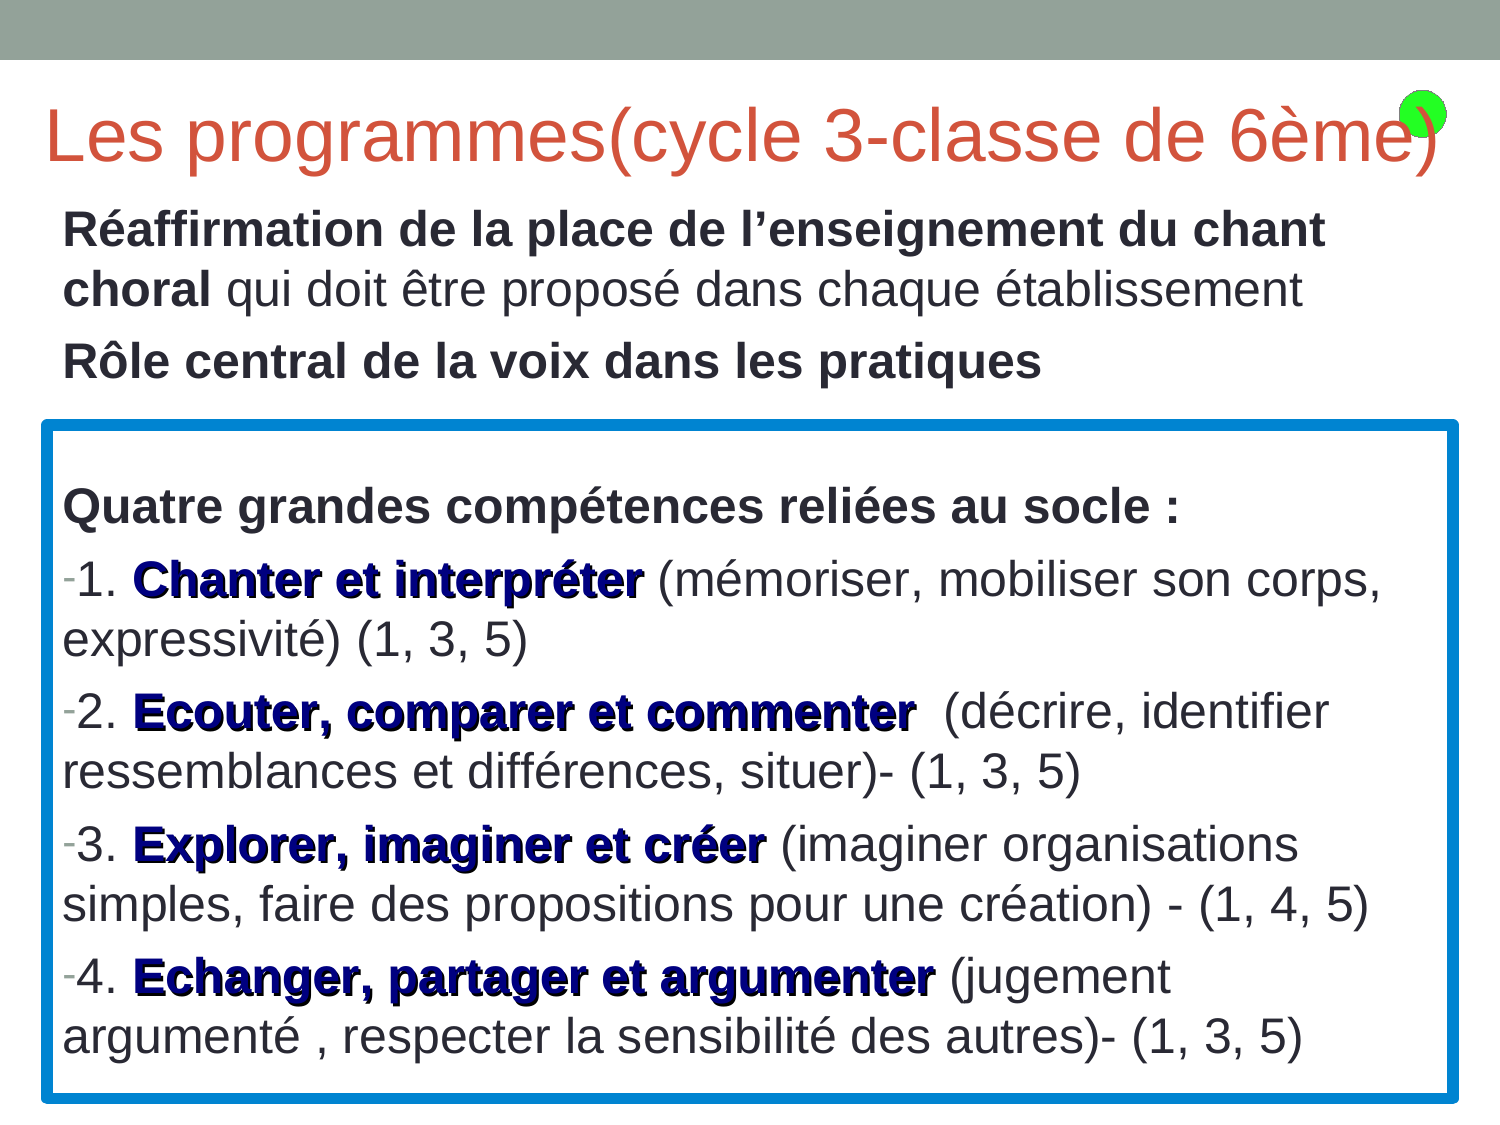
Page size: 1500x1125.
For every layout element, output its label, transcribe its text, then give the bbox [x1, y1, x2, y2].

title Les programmes(cycle 3-classe de 6ème) [29, 78, 1477, 185]
list Réaffirmation de la place de l’enseignement du chant choral qui doit être proposé dans chaque établissement Rôle central de la voix dans les pratiques Quatre grandes compétences reliées au socle : 1. Chanter et interpréter (mémoriser, mobiliser son corps, expressivité) (1, 3, 5) 2. Ecouter, comparer et commenter (décrire, identifier ressemblances et différences, situer)- (1, 3, 5) 3. Explorer, imaginer et créer (imaginer organisations simples, faire des propositions pour une création) - (1, 4, 5) 4. Echanger, partager et argumenter (jugement argumenté , respecter la sensibilité des autres)- (1, 3, 5) [47, 189, 1430, 419]
list Réaffirmation de la place de l’enseignement du chant choral qui doit être proposé dans chaque établissement Rôle central de la voix dans les pratiques Quatre grandes compétences reliées au socle : 1. Chanter et interpréter (mémoriser, mobiliser son corps, expressivité) (1, 3, 5) 2. Ecouter, comparer et commenter (décrire, identifier ressemblances et différences, situer)- (1, 3, 5) 3. Explorer, imaginer et créer (imaginer organisations simples, faire des propositions pour une création) - (1, 4, 5) 4. Echanger, partager et argumenter (jugement argumenté , respecter la sensibilité des autres)- (1, 3, 5) [53, 431, 1430, 1063]
